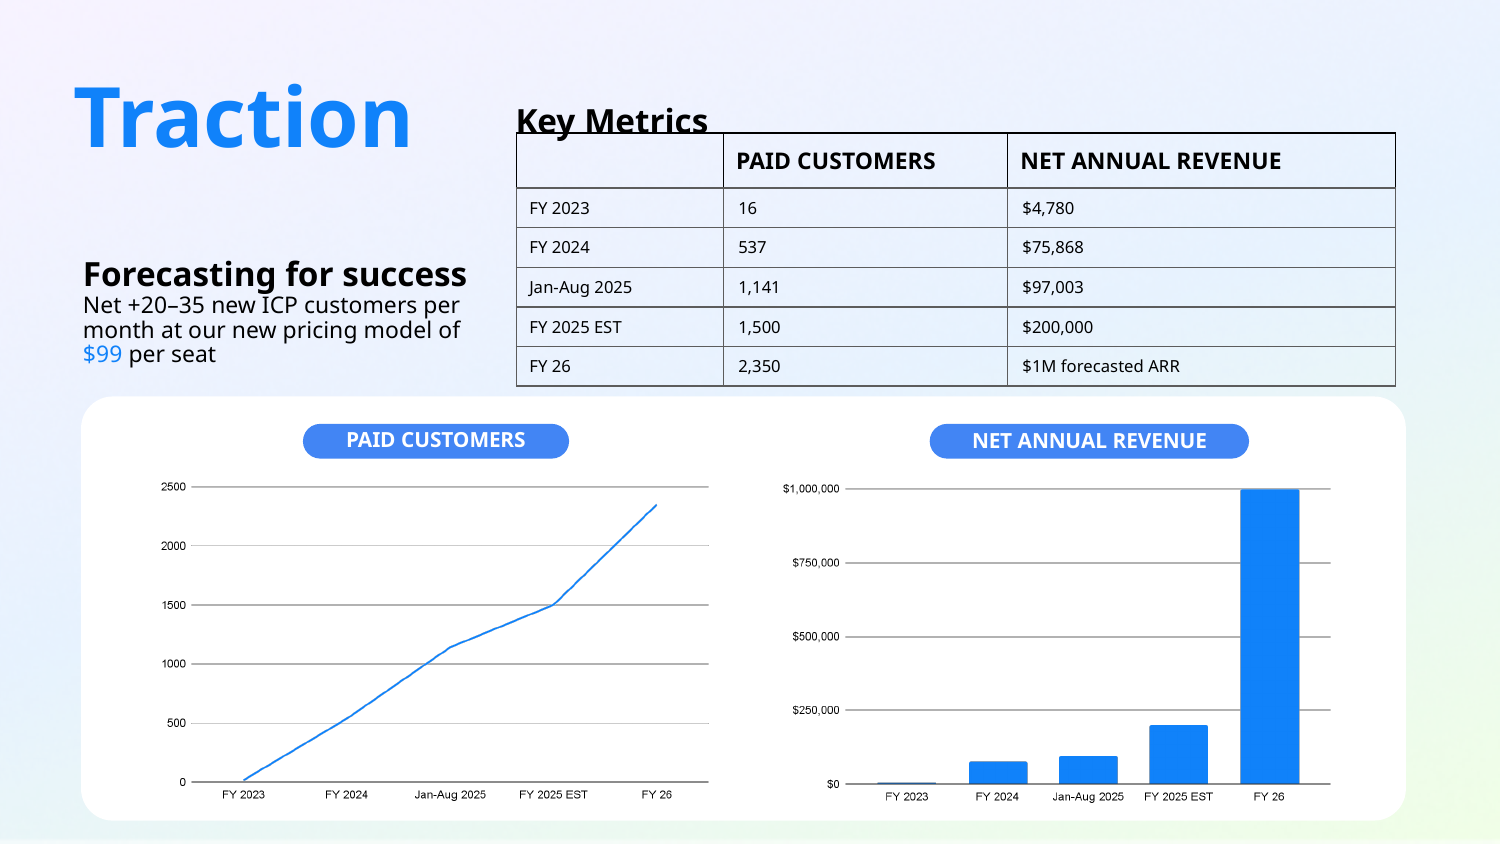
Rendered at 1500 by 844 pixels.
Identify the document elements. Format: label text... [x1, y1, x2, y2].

table_cell FY 2024 [517, 228, 723, 267]
table_cell $1M forecasted ARR [1008, 347, 1395, 385]
table_cell Jan-Aug 2025 [517, 268, 723, 306]
table_cell $4,780 [1008, 189, 1395, 227]
table_cell $75,868 [1008, 228, 1395, 267]
text_box PAID CUSTOMERS [315, 411, 557, 462]
table_cell FY 26 [517, 347, 723, 385]
table_cell 1,500 [724, 308, 1007, 346]
text_box [81, 396, 1406, 821]
table_header [517, 134, 723, 187]
table_header PAID CUSTOMERS [724, 134, 1007, 187]
table_cell FY 2025 EST [517, 308, 723, 346]
table_cell 16 [724, 189, 1007, 227]
title Traction [58, 43, 441, 197]
table_cell 2,350 [724, 347, 1007, 385]
picture [0, 0, 1500, 844]
subtitle Key Metrics [500, 89, 821, 135]
table_cell 537 [724, 228, 1007, 267]
text_box NET ANNUAL REVENUE [929, 412, 1250, 464]
table_cell $200,000 [1008, 308, 1395, 346]
table_cell 1,141 [724, 268, 1007, 306]
table_cell $97,003 [1008, 268, 1395, 306]
table_cell FY 2023 [517, 189, 723, 227]
table_header NET ANNUAL REVENUE [1008, 134, 1395, 187]
subtitle Forecasting for success Net +20–35 new ICP customers per month at our new pricing model of $99 per seat [67, 242, 487, 375]
